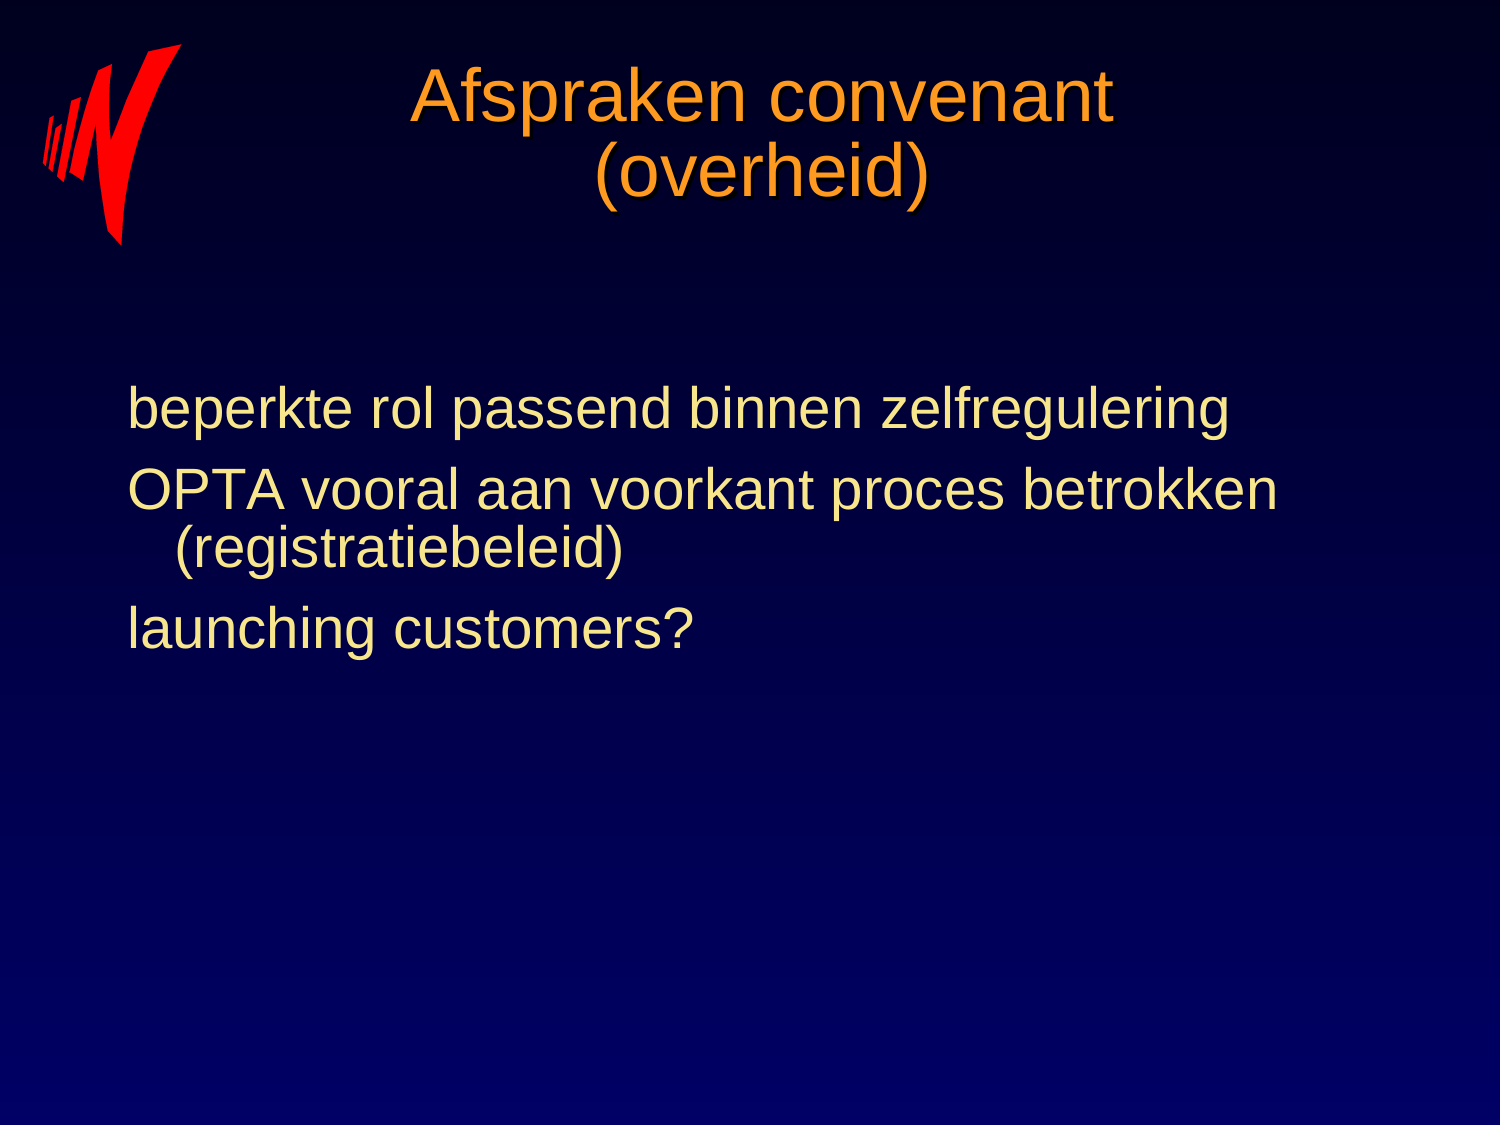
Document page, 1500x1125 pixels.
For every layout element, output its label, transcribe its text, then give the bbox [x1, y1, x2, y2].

title Afspraken convenant (overheid) [200, 42, 1326, 231]
list beperkte rol passend binnen zelfregulering OPTA vooral aan voorkant proces betrokken (registratiebeleid) launching customers? [112, 375, 1401, 1038]
